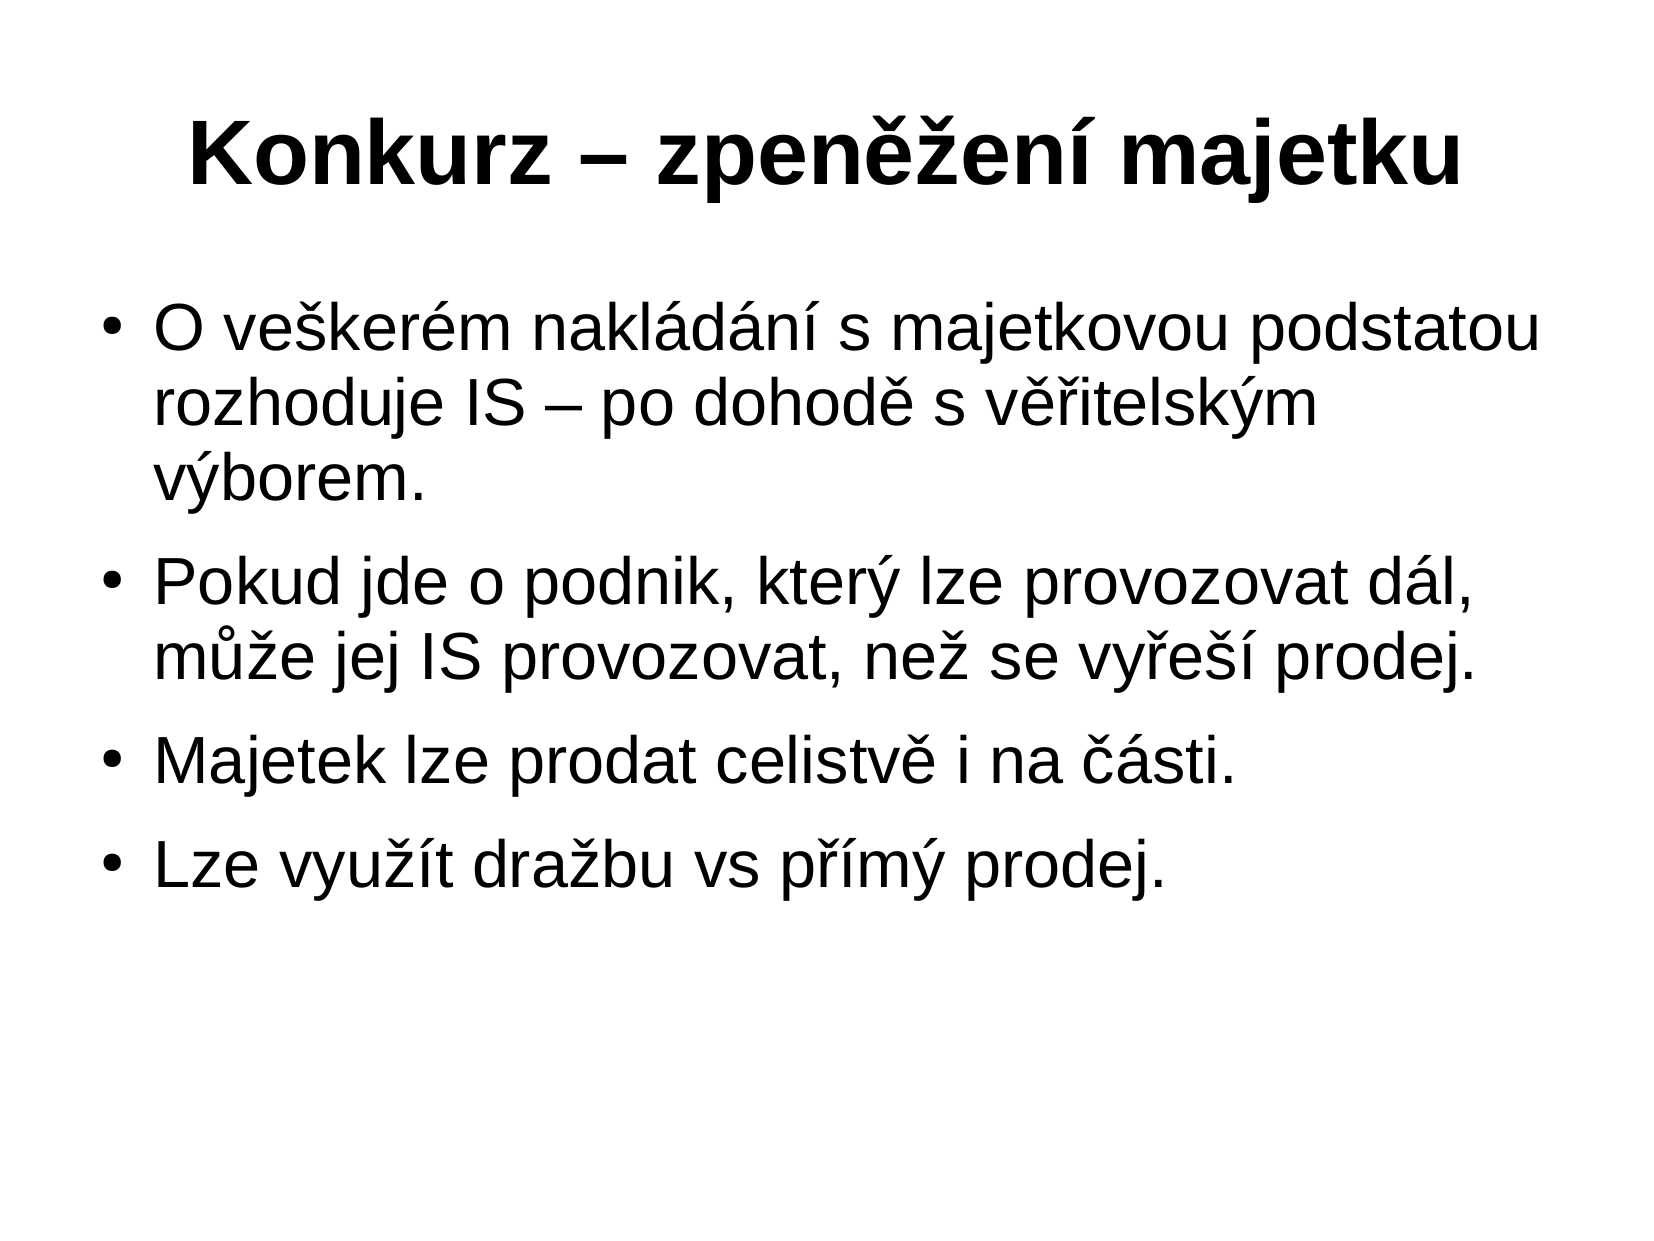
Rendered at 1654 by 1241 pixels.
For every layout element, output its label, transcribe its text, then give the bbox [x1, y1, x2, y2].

list O veškerém nakládání s majetkovou podstatou rozhoduje IS – po dohodě s věřitelským výborem. Pokud jde o podnik, který lze provozovat dál, může jej IS provozovat, než se vyřeší prodej. Majetek lze prodat celistvě i na části. Lze využít dražbu vs přímý prodej. [82, 290, 1571, 1109]
title Konkurz – zpeněžení majetku [82, 49, 1571, 257]
